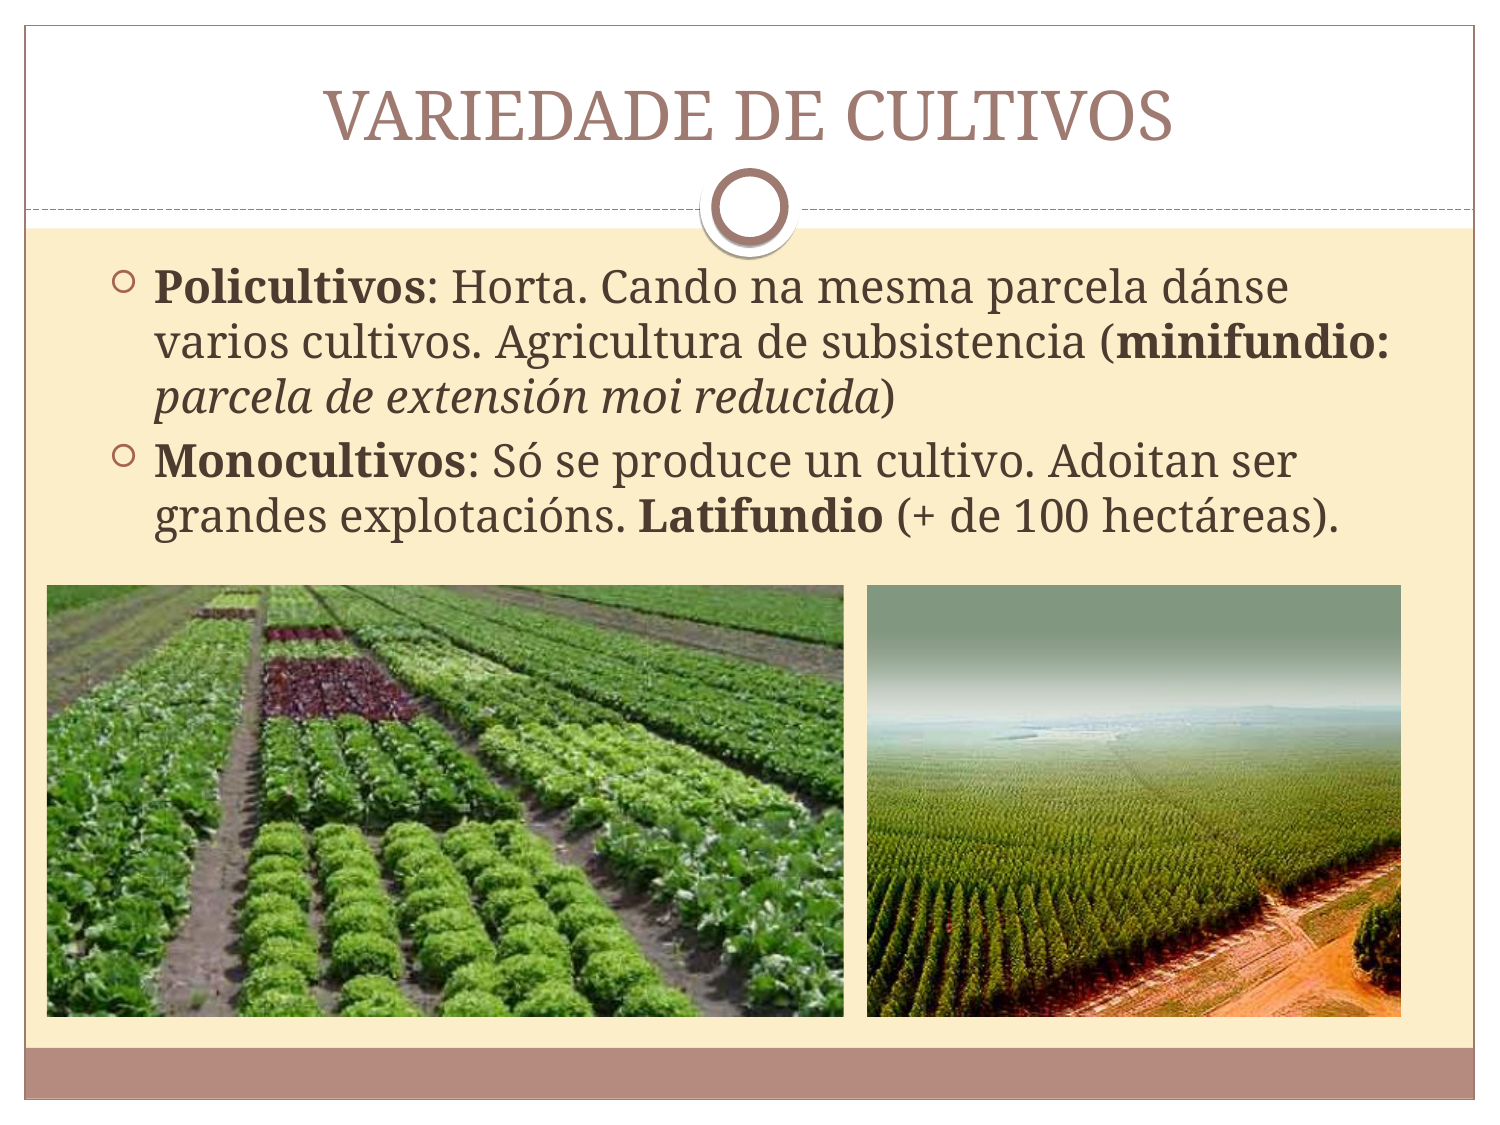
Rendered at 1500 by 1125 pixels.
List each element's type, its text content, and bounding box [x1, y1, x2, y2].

title VARIEDADE DE CULTIVOS [49, 37, 1450, 162]
picture [867, 585, 1401, 1017]
picture [46, 585, 844, 1017]
list Policultivos: Horta. Cando na mesma parcela dánse varios cultivos. Agricultura de subsistencia (minifundio: parcela de extensión moi reducida) Monocultivos: Só se produce un cultivo. Adoitan ser grandes explotacións. Latifundio (+ de 100 hectáreas). [49, 250, 1445, 633]
